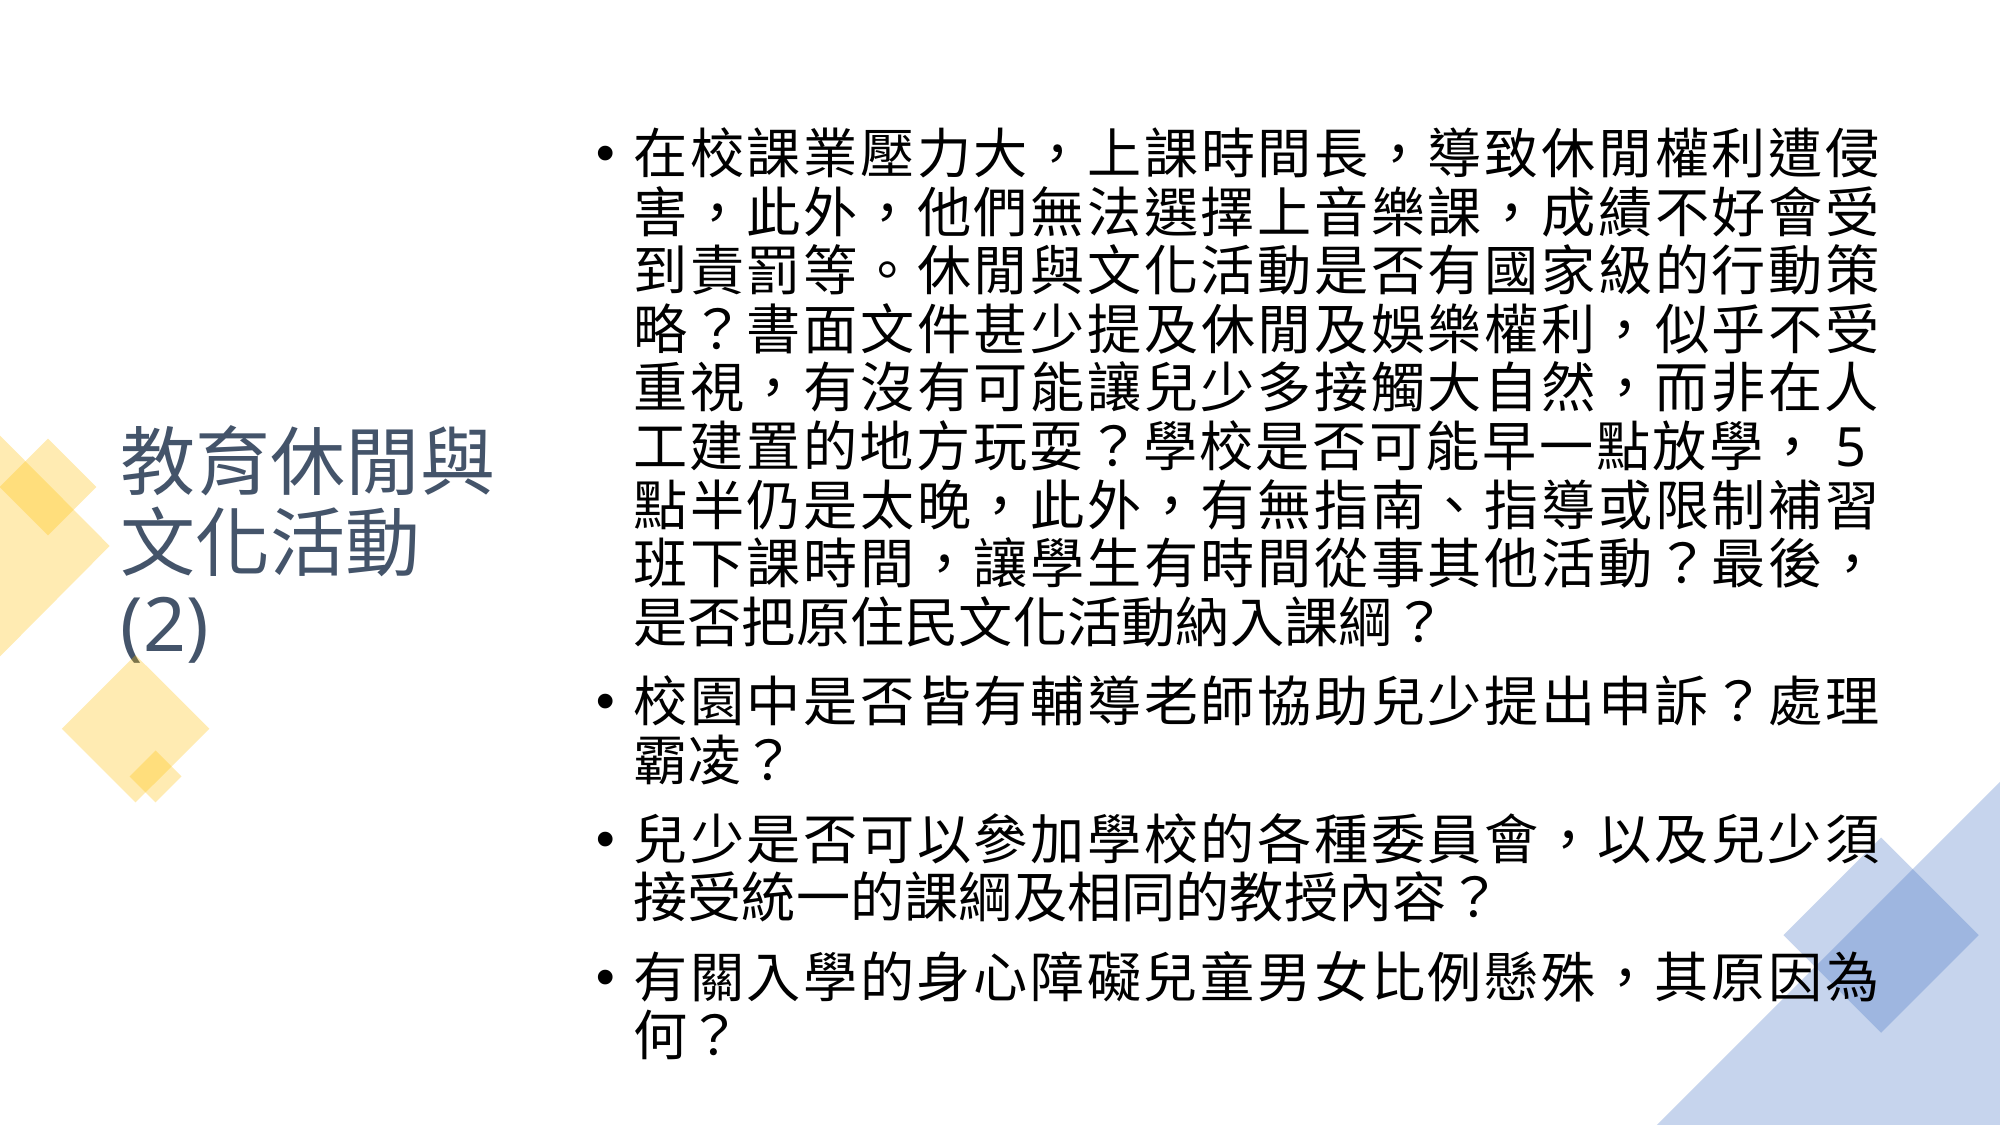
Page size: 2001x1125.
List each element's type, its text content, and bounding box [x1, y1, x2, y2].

title 教育休閒與文化活動(2) [105, 101, 538, 990]
text_box [0, 0, 2000, 1125]
list 在校課業壓力大，上課時間長，導致休閒權利遭侵害，此外，他們無法選擇上音樂課，成績不好會受到責罰等。休閒與文化活動是否有國家級的行動策略？書面文件甚少提及休閒及娛樂權利，似乎不受重視，有沒有可能讓兒少多接觸大自然，而非在人工建置的地方玩耍？學校是否可能早一點放學，5點半仍是太晚，此外，有無指南、指導或限制補習班下課時間，讓學生有時間從事其他活動？最後，是否把原住民文化活動納入課綱？ 校園中是否皆有輔導老師協助兒少提出申訴？處理霸凌？ 兒少是否可以參加學校的各種委員會，以及兒少須接受統一的課綱及相同的教授內容？ 有關入學的身心障礙兒童男女比例懸殊，其原因為何？ [580, 105, 1895, 1090]
